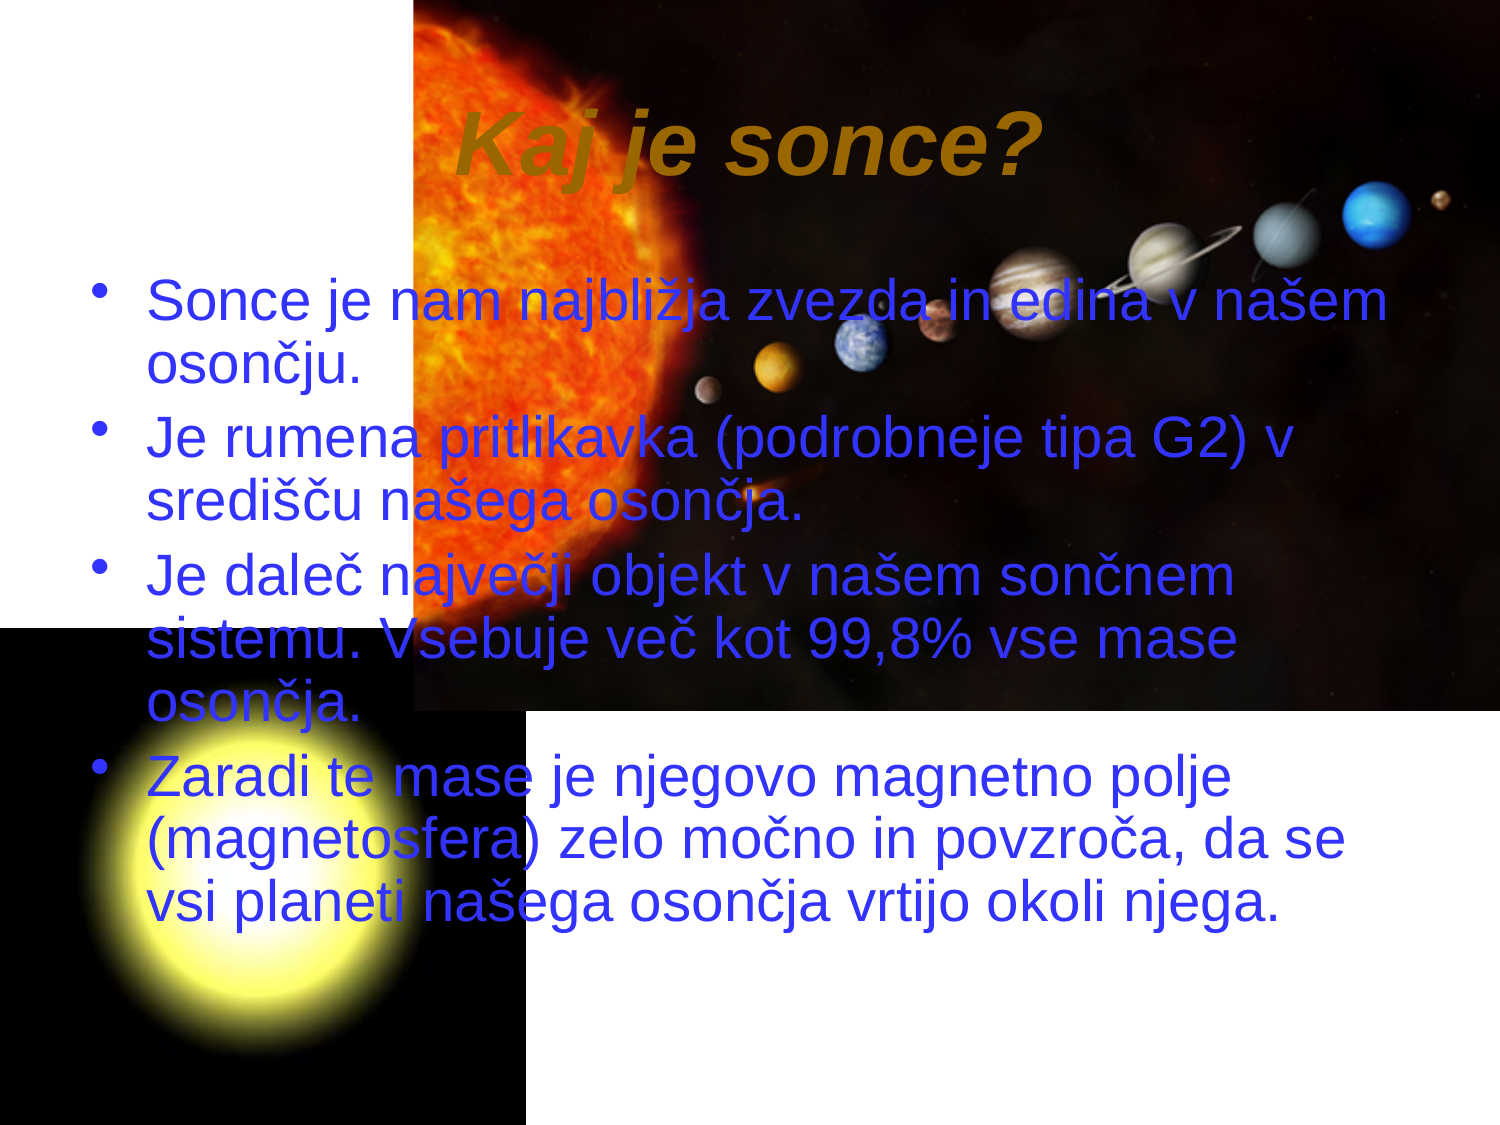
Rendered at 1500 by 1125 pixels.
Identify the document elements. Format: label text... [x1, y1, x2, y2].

picture [413, 0, 1500, 711]
picture [0, 628, 526, 1125]
list Sonce je nam najbližja zvezda in edina v našem osončju. Je rumena pritlikavka (podrobneje tipa G2) v središču našega osončja. Je daleč največji objekt v našem sončnem sistemu. Vsebuje več kot 99,8% vse mase osončja. Zaradi te mase je njegovo magnetno polje (magnetosfera) zelo močno in povzroča, da se vsi planeti našega osončja vrtijo okoli njega. [75, 262, 1425, 1005]
title Kaj je sonce? [75, 45, 1425, 233]
